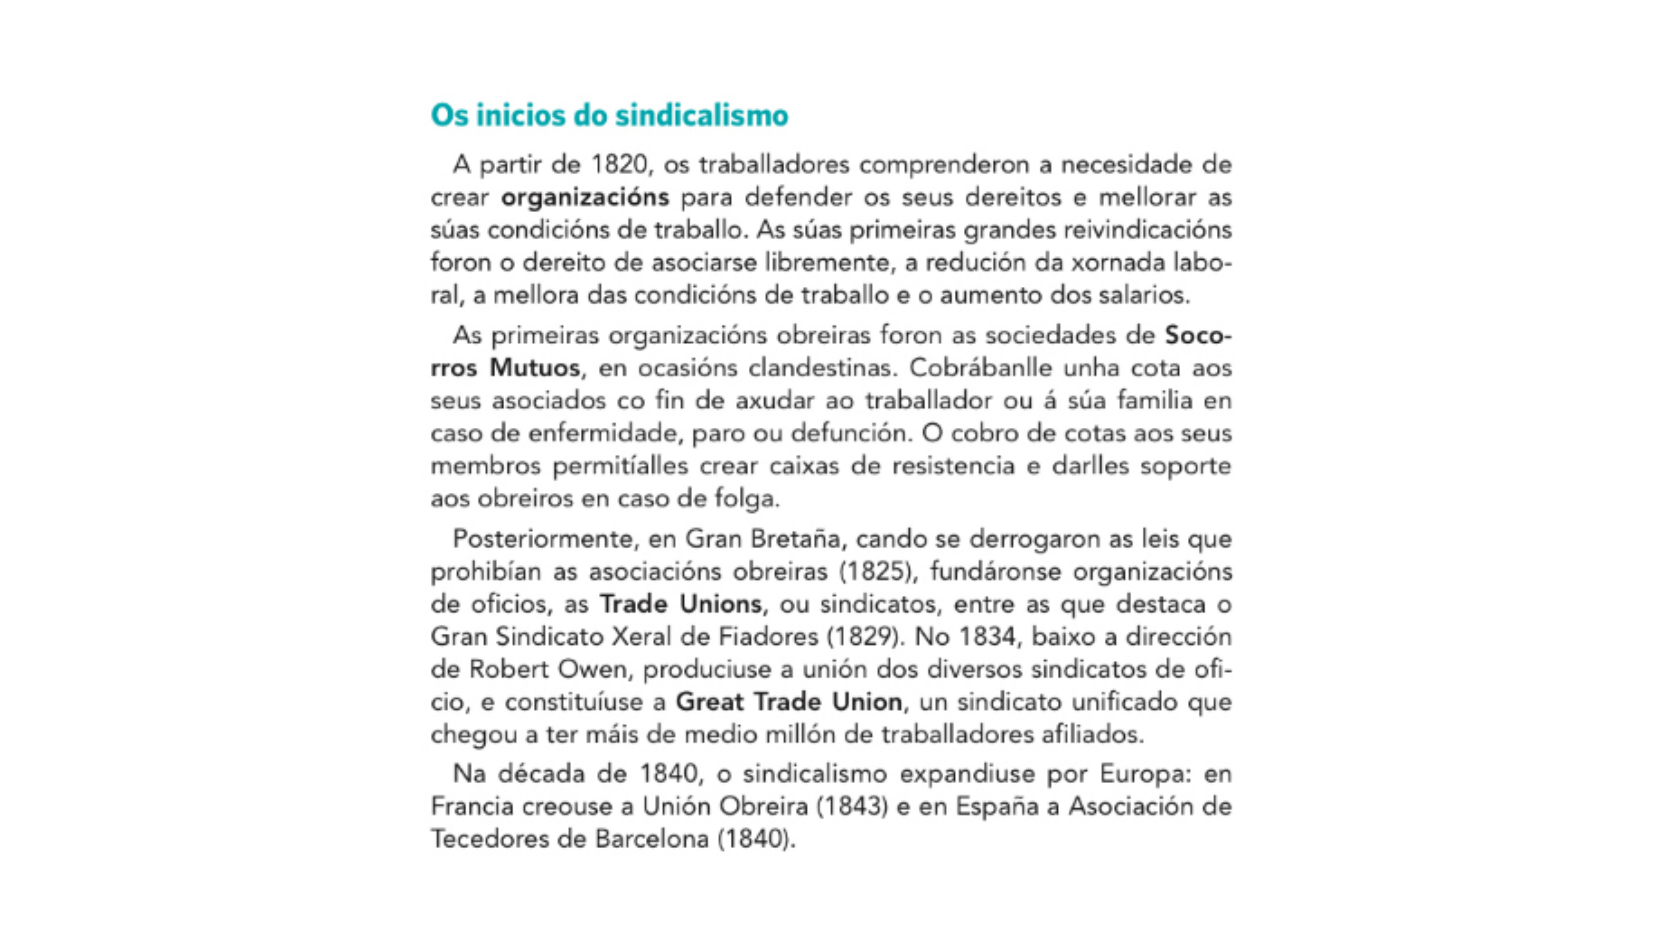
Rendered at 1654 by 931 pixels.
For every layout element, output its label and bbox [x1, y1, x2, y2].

picture [383, 71, 1272, 857]
